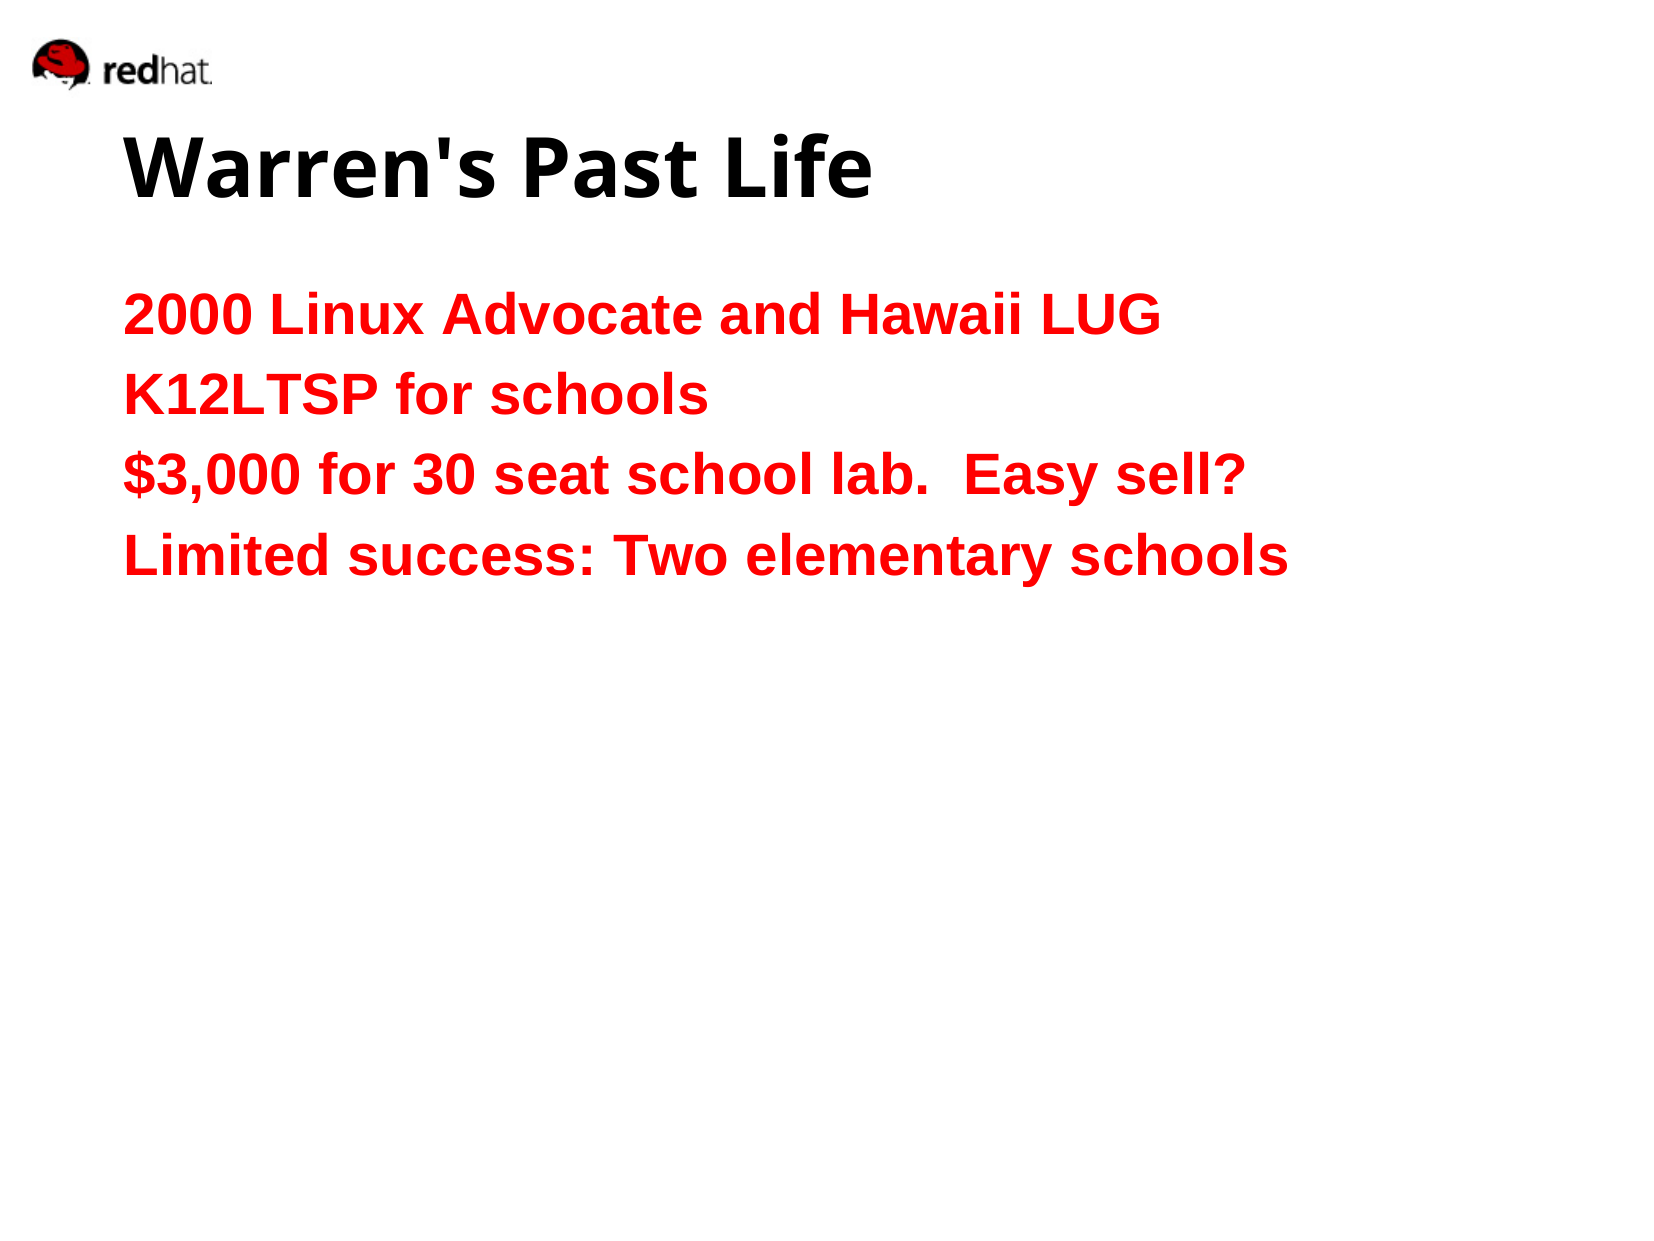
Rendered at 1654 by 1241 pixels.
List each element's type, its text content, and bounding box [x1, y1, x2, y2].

list 2000 Linux Advocate and Hawaii LUG K12LTSP for schools $3,000 for 30 seat school lab. Easy sell? Limited success: Two elementary schools [123, 281, 1529, 1149]
title Warren's Past Life [123, 110, 1529, 221]
picture [31, 37, 212, 98]
